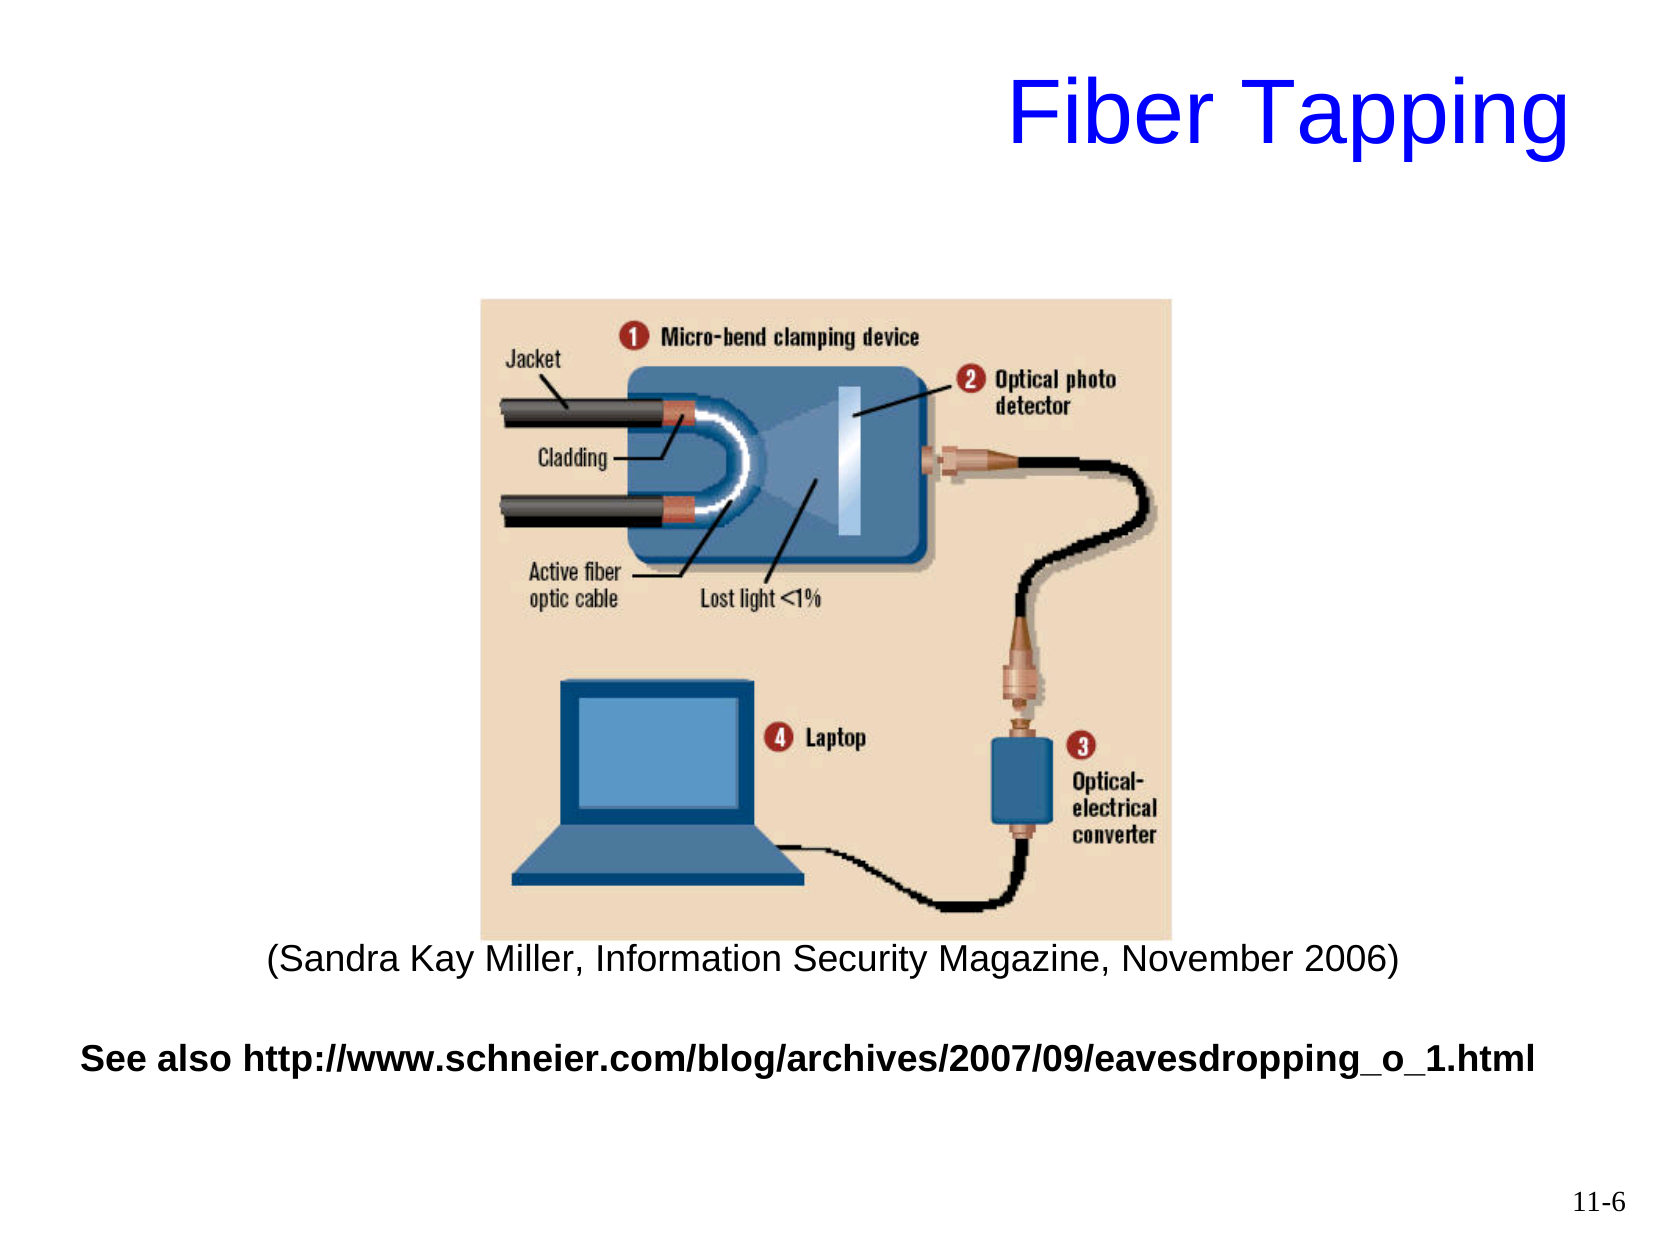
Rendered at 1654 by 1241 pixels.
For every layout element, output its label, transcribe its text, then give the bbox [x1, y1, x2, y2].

picture [473, 293, 1180, 932]
title Fiber Tapping [84, 11, 1573, 218]
text_box (Sandra Kay Miller, Information Security Magazine, November 2006) [251, 932, 1515, 1032]
text_box See also http://www.schneier.com/blog/archives/2007/09/eavesdropping_o_1.html [65, 1032, 1552, 1088]
